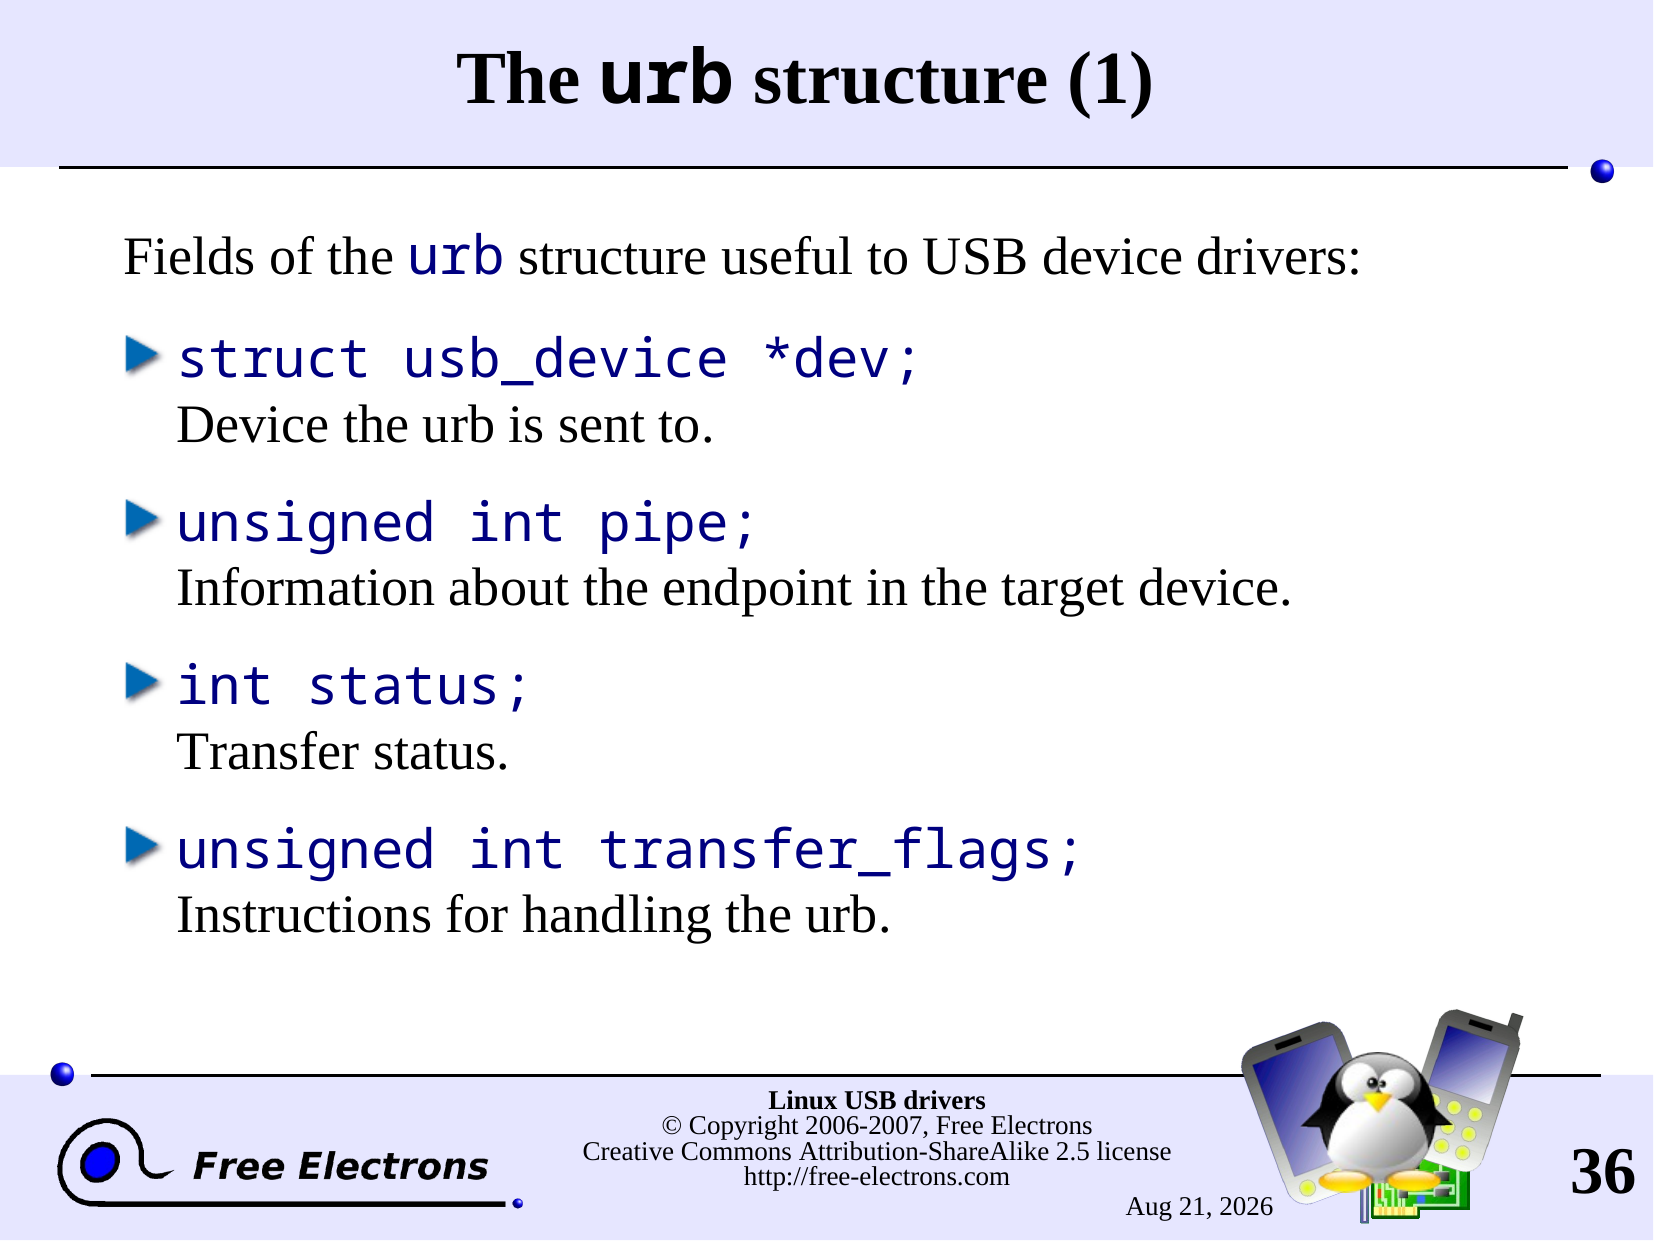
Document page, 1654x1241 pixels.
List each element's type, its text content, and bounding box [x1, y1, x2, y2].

picture [1231, 1007, 1538, 1241]
title The urb structure (1) [60, 25, 1551, 124]
picture [50, 1107, 527, 1216]
list Fields of the urb structure useful to USB device drivers: struct usb_device *dev; Device the urb is sent to. unsigned int pipe; Information about the endpoint in the target device. int status; Transfer status. unsigned int transfer_flags; Instructions for handling the urb. [105, 216, 1518, 1066]
